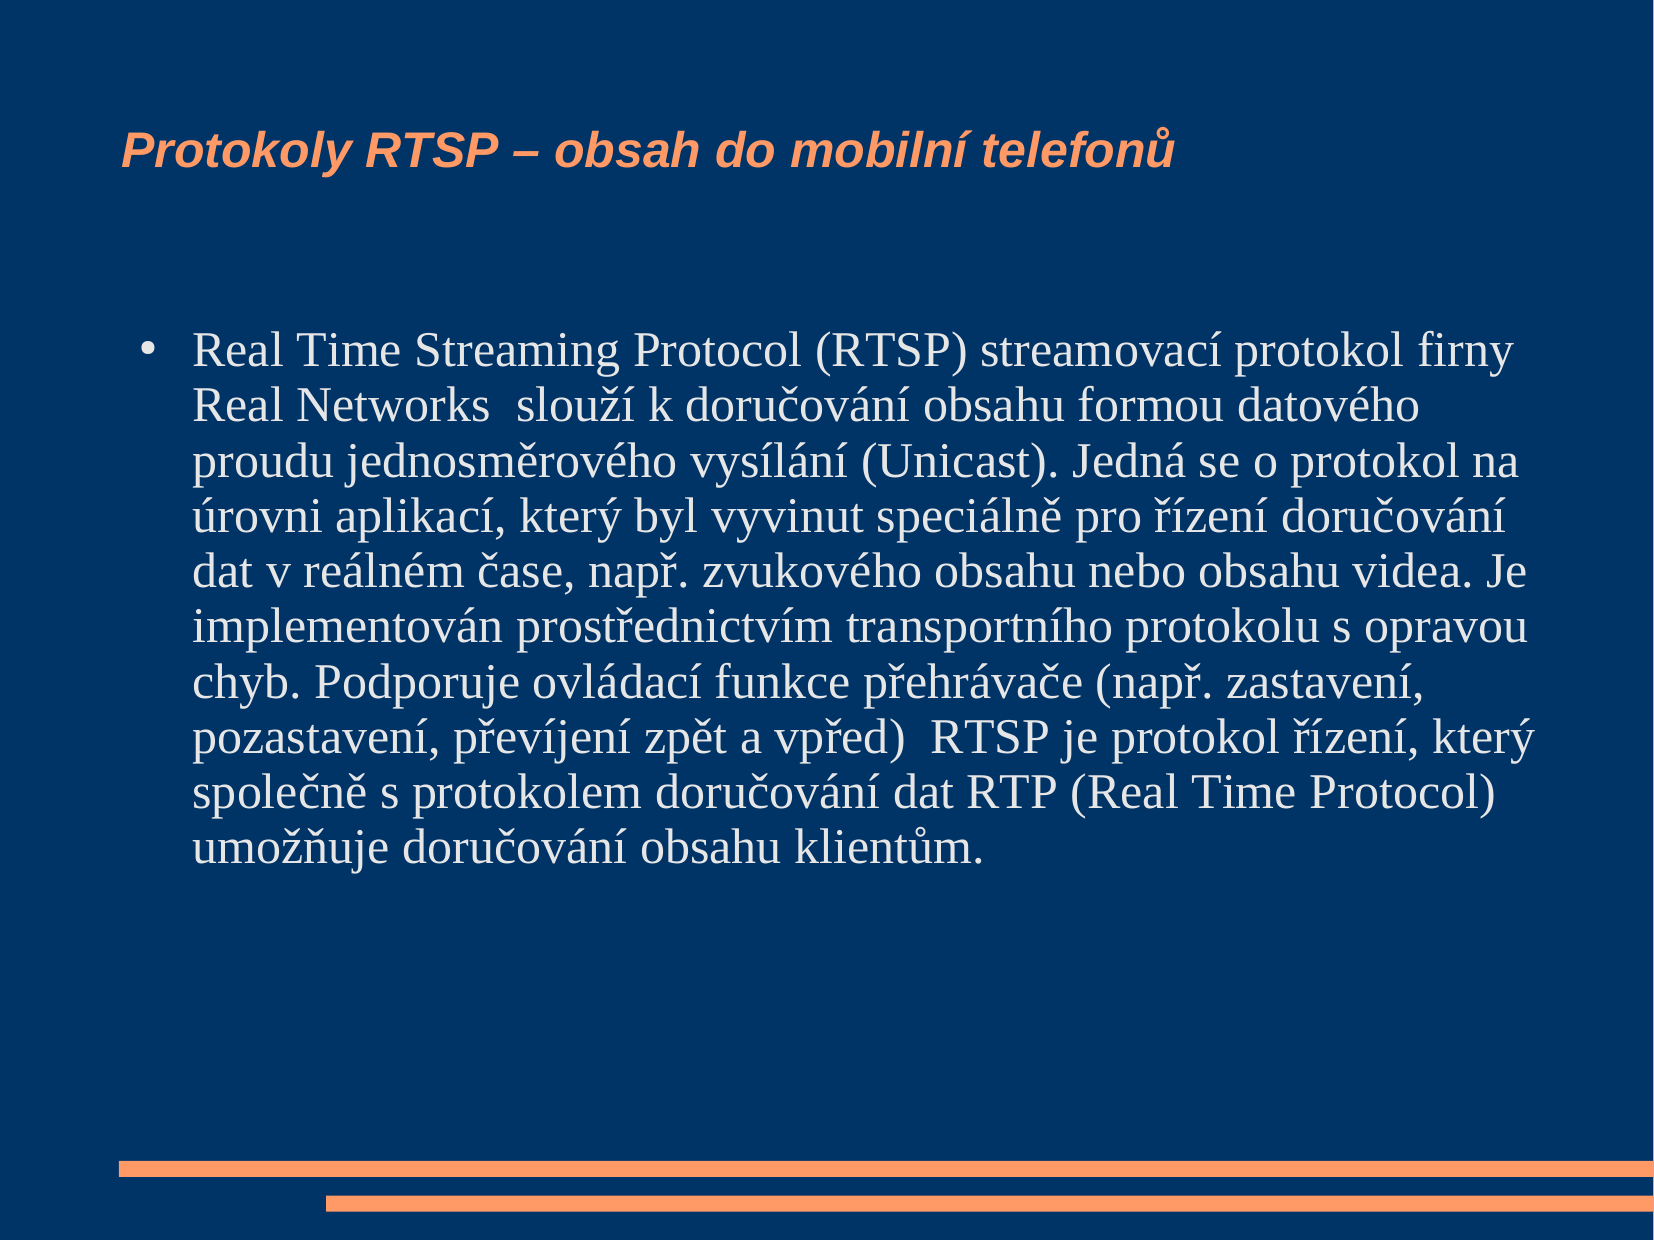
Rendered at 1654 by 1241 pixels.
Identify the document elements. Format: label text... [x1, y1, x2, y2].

list Real Time Streaming Protocol (RTSP) streamovací protokol firny Real Networks slouží k doručování obsahu formou datového proudu jednosměrového vysílání (Unicast). Jedná se o protokol na úrovni aplikací, který byl vyvinut speciálně pro řízení doručování dat v reálném čase, např. zvukového obsahu nebo obsahu videa. Je implementován prostřednictvím transportního protokolu s opravou chyb. Podporuje ovládací funkce přehrávače (např. zastavení, pozastavení, převíjení zpět a vpřed) RTSP je protokol řízení, který společně s protokolem doručování dat RTP (Real Time Protocol) umožňuje doručování obsahu klientům. [121, 322, 1561, 1132]
title Protokoly RTSP – obsah do mobilní telefonů [121, 46, 1534, 254]
